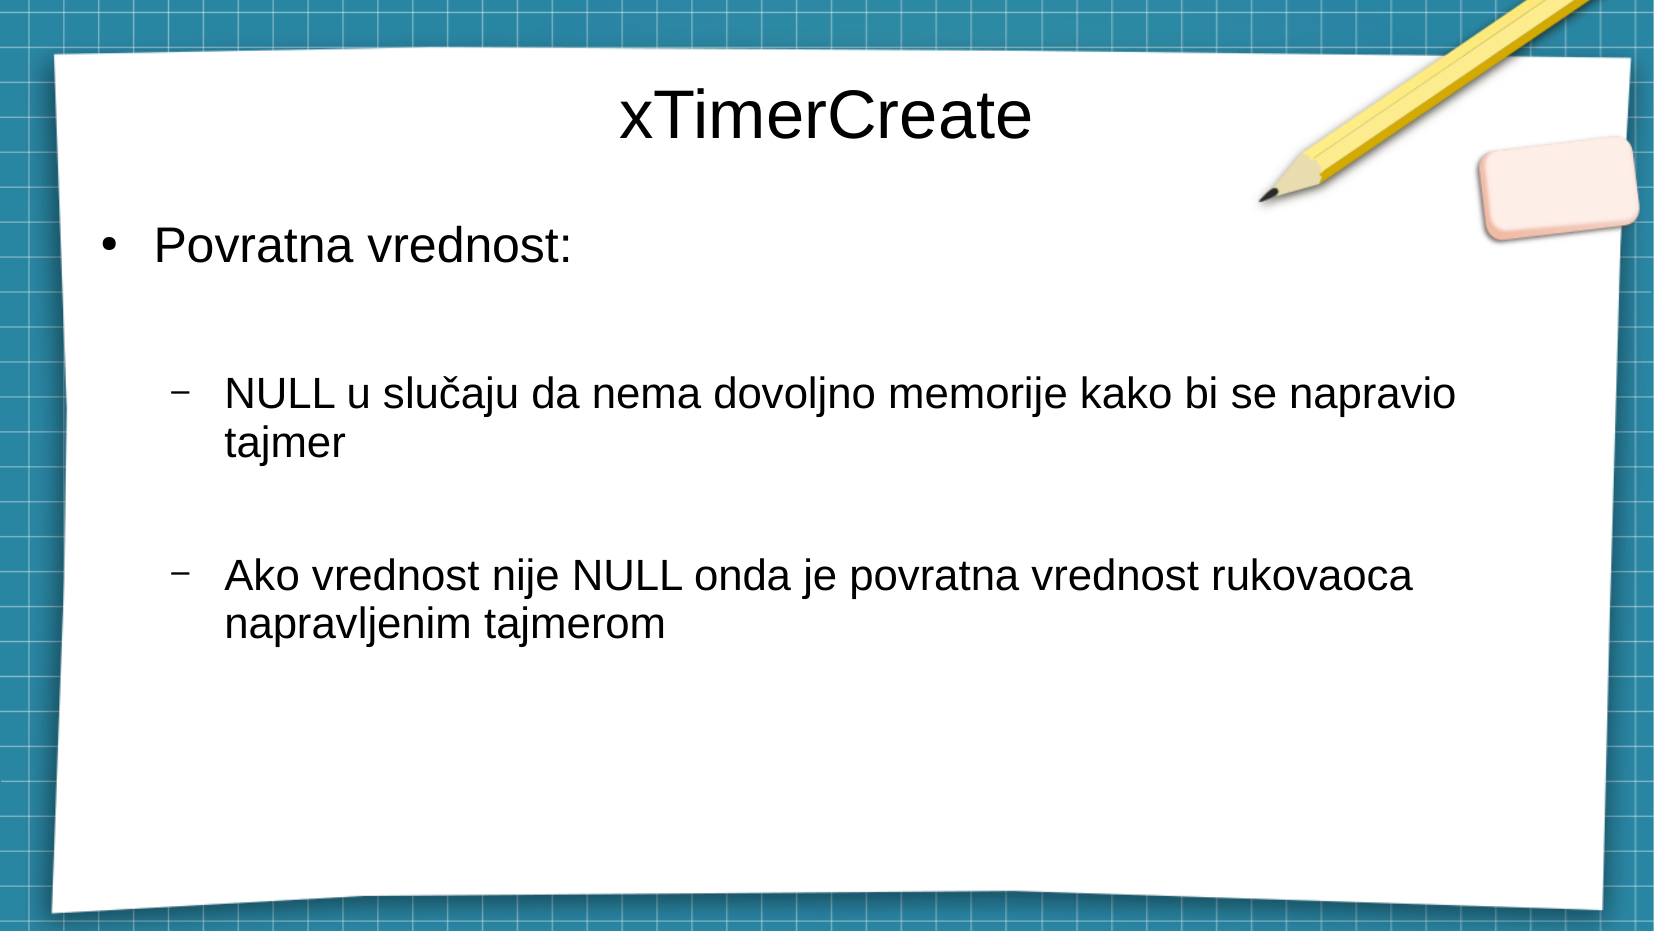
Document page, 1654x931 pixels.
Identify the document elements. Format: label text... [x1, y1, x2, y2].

picture [0, 0, 1654, 931]
list Povratna vrednost: NULL u slučaju da nema dovoljno memorije kako bi se napravio tajmer Ako vrednost nije NULL onda je povratna vrednost rukovaoca napravljenim tajmerom [82, 217, 1571, 758]
title xTimerCreate [82, 37, 1571, 193]
